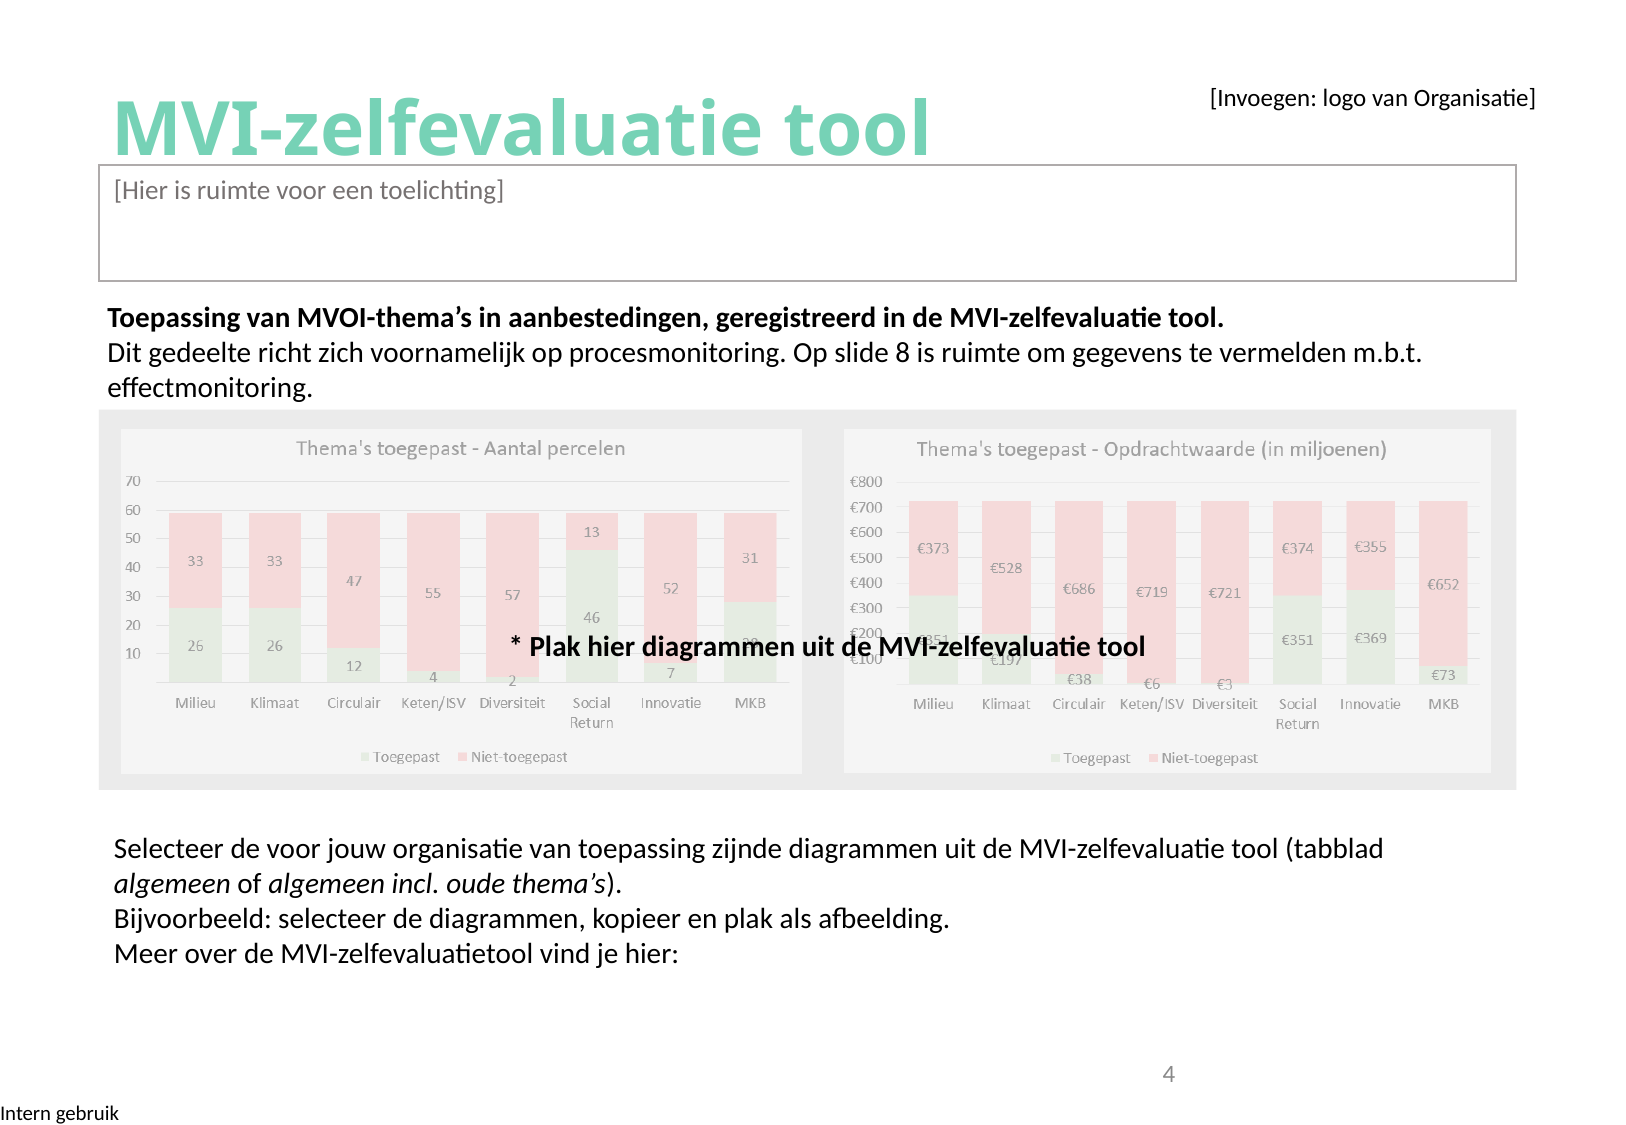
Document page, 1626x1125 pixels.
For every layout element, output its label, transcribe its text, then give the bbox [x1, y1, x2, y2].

text_box [Hier is ruimte voor een toelichting] [99, 165, 1516, 281]
picture [121, 671, 802, 774]
picture [121, 429, 802, 620]
text_box [99, 671, 1516, 790]
text_box * Plak hier diagrammen uit de MVI-zelfevaluatie tool [15, 620, 1625, 671]
text_box 4 [1147, 1042, 1514, 1103]
text_box Toepassing van MVOI-thema’s in aanbestedingen, geregistreerd in de MVI-zelfevaluatie tool. Dit gedeelte richt zich voornamelijk op procesmonitoring. Op slide 8 is ruimte om gegevens te vermelden m.b.t. effectmonitoring. [92, 290, 1510, 331]
text_box Selecteer de voor jouw organisatie van toepassing zijnde diagrammen uit de MVI-zelfevaluatie tool (tabblad algemeen of algemeen incl. oude thema’s). Bijvoorbeeld: selecteer de diagrammen, kopieer en plak als afbeelding. Meer over de MVI-zelfevaluatietool vind je hier: MVI-zelfevaluatie tool | PIANOo - Expertisecentrum Aanbesteden [99, 822, 1516, 963]
text_box [99, 410, 1516, 620]
text_box MVI-zelfevaluatie tool [98, 28, 1613, 179]
picture [844, 429, 1491, 620]
picture [844, 671, 1491, 773]
